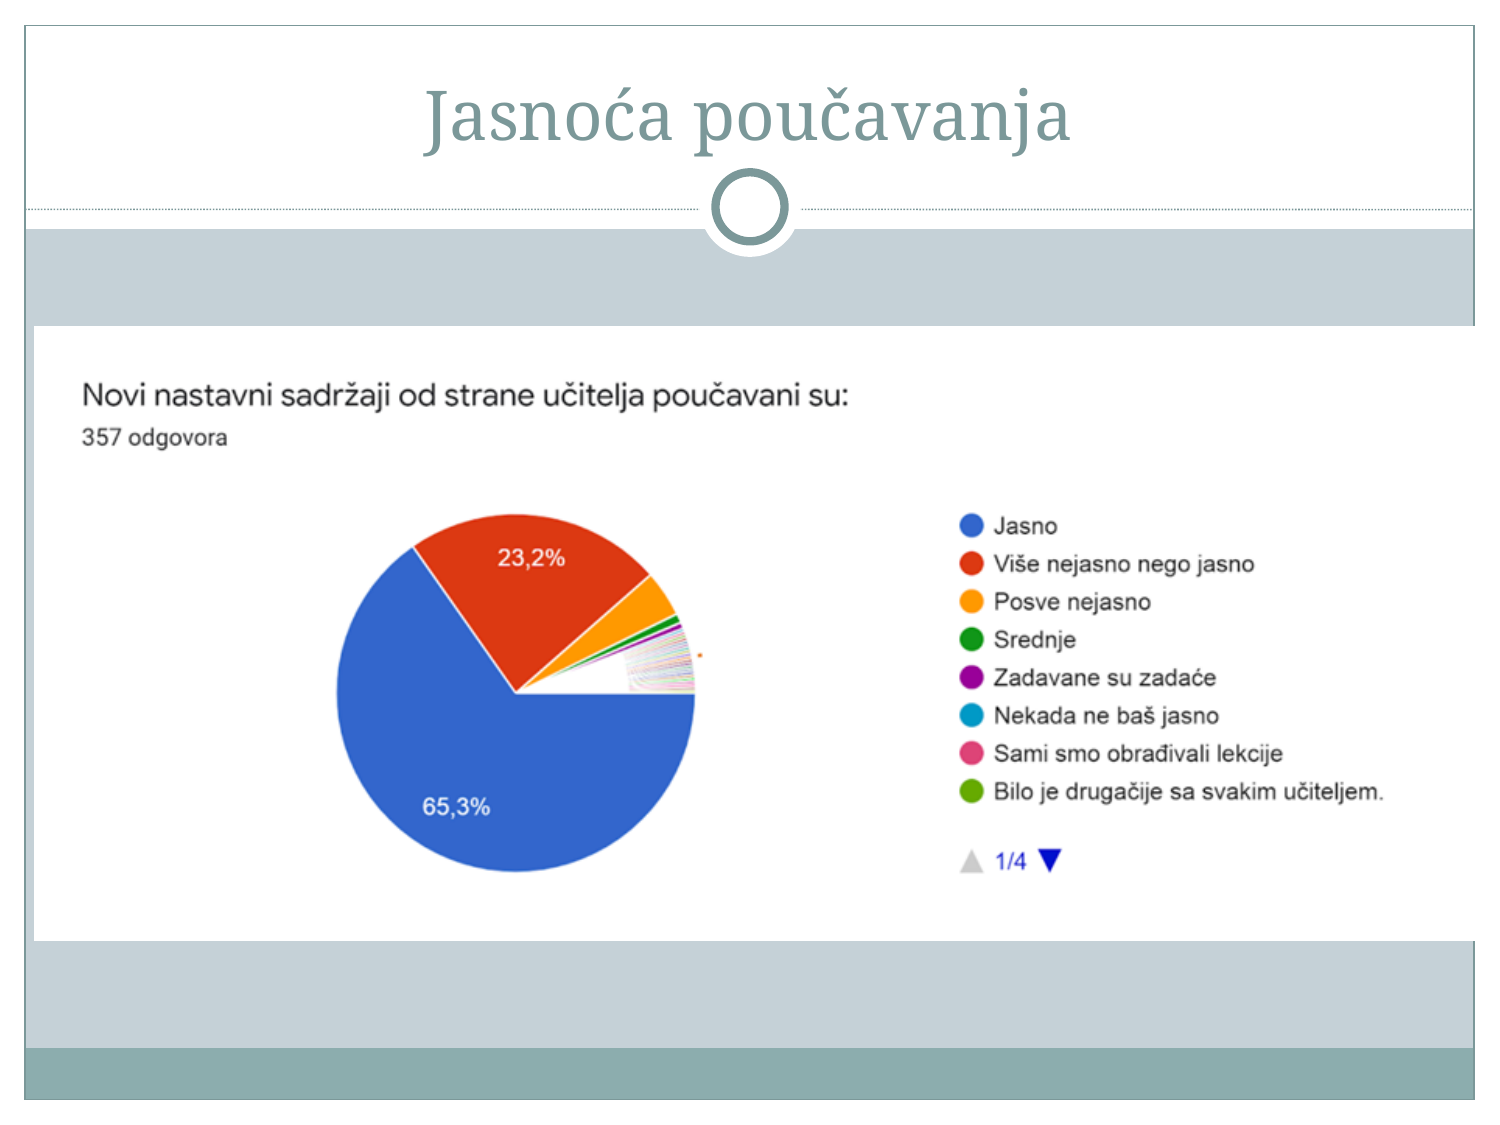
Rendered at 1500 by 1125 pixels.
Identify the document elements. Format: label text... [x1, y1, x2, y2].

picture [34, 326, 1498, 941]
title Jasnoća poučavanja [49, 37, 1450, 162]
